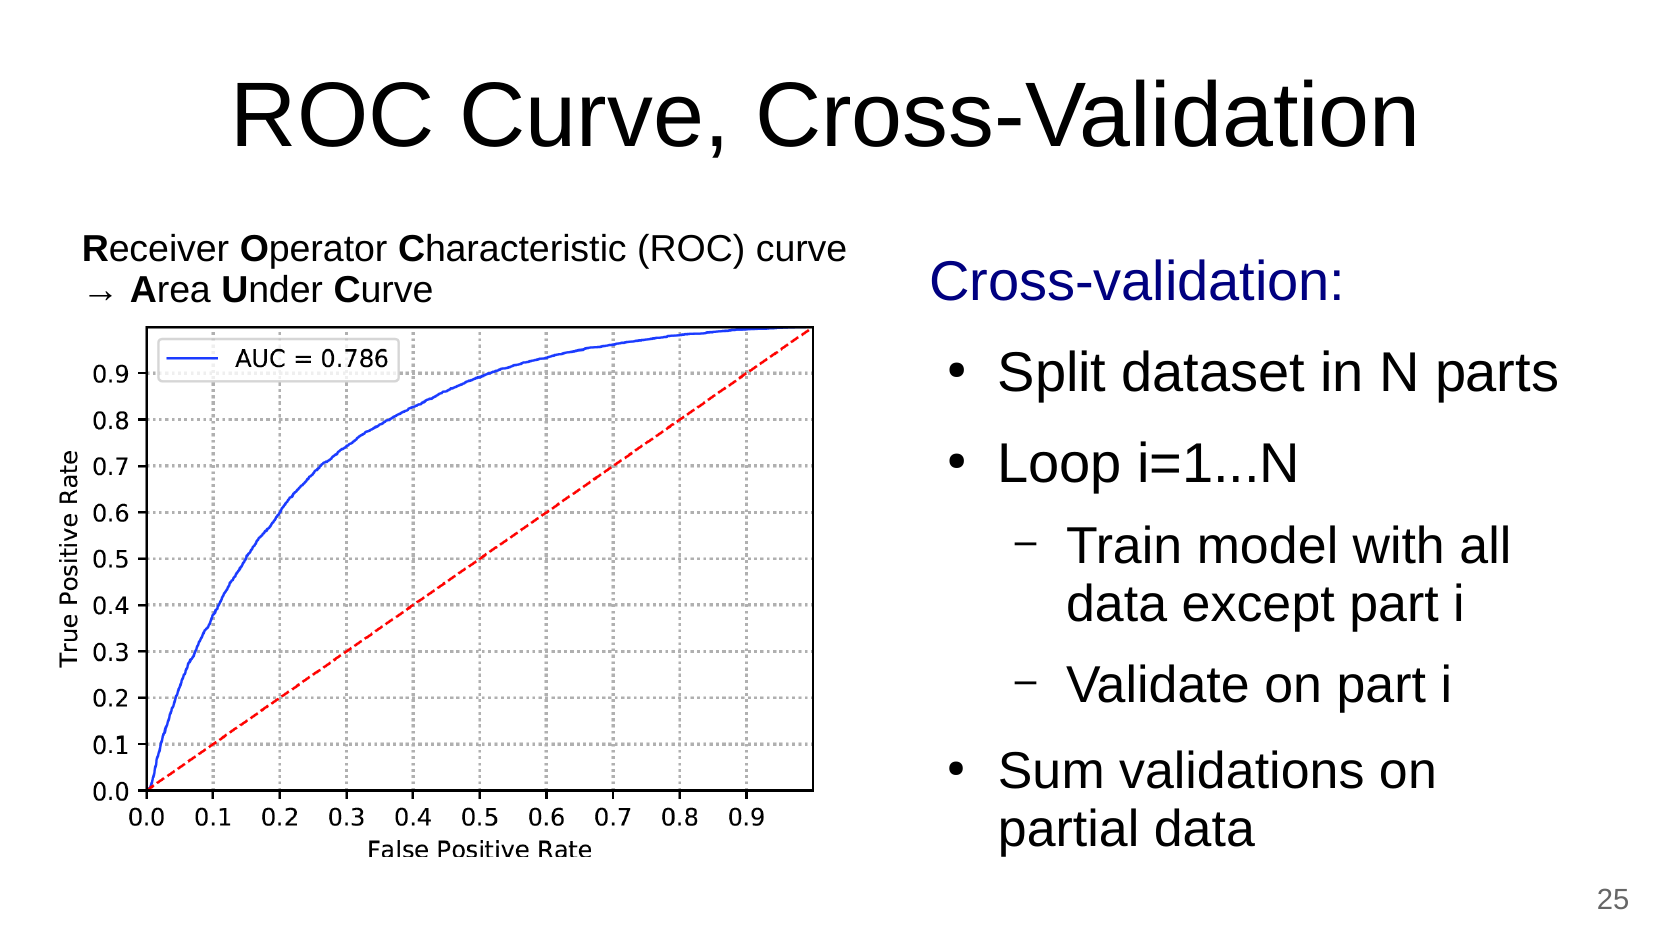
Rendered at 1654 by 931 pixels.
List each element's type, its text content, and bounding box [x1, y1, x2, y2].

text_box Receiver Operator Characteristic (ROC) curve → Area Under Curve [67, 219, 863, 319]
picture [37, 299, 826, 865]
list Cross-validation: Split dataset in N parts Loop i=1...N Train model with all data except part i Validate on part i Sum validations on partial data [929, 250, 1601, 858]
title ROC Curve, Cross-Validation [82, 37, 1571, 193]
